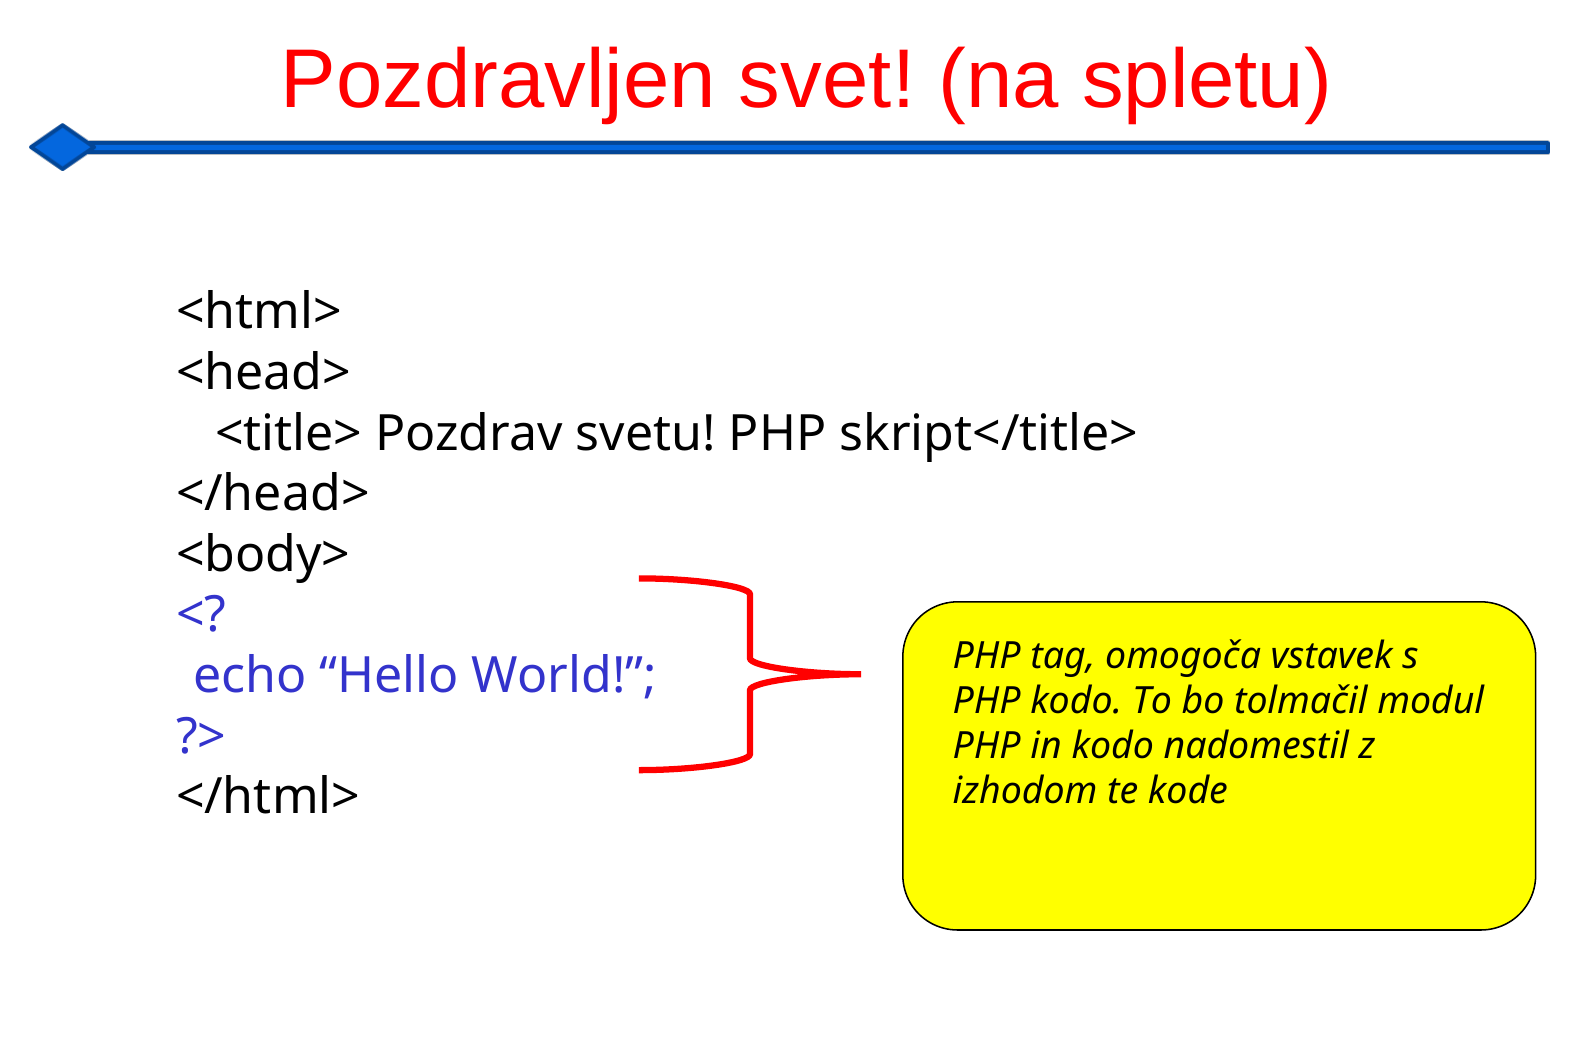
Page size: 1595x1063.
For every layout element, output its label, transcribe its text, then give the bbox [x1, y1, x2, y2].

text_box <html> <head> <title> Pozdrav svetu! PHP skript</title> </head> <body> <? echo “Hello World!”; ?> </html> [176, 264, 1437, 861]
text_box PHP tag, omogoča vstavek s PHP kodo. To bo tolmačil modul PHP in kodo nadomestil z izhodom te kode [937, 623, 1513, 865]
title Pozdravljen svet! (na spletu) [176, 0, 1437, 158]
text_box [902, 601, 1536, 931]
picture [28, 122, 1551, 172]
